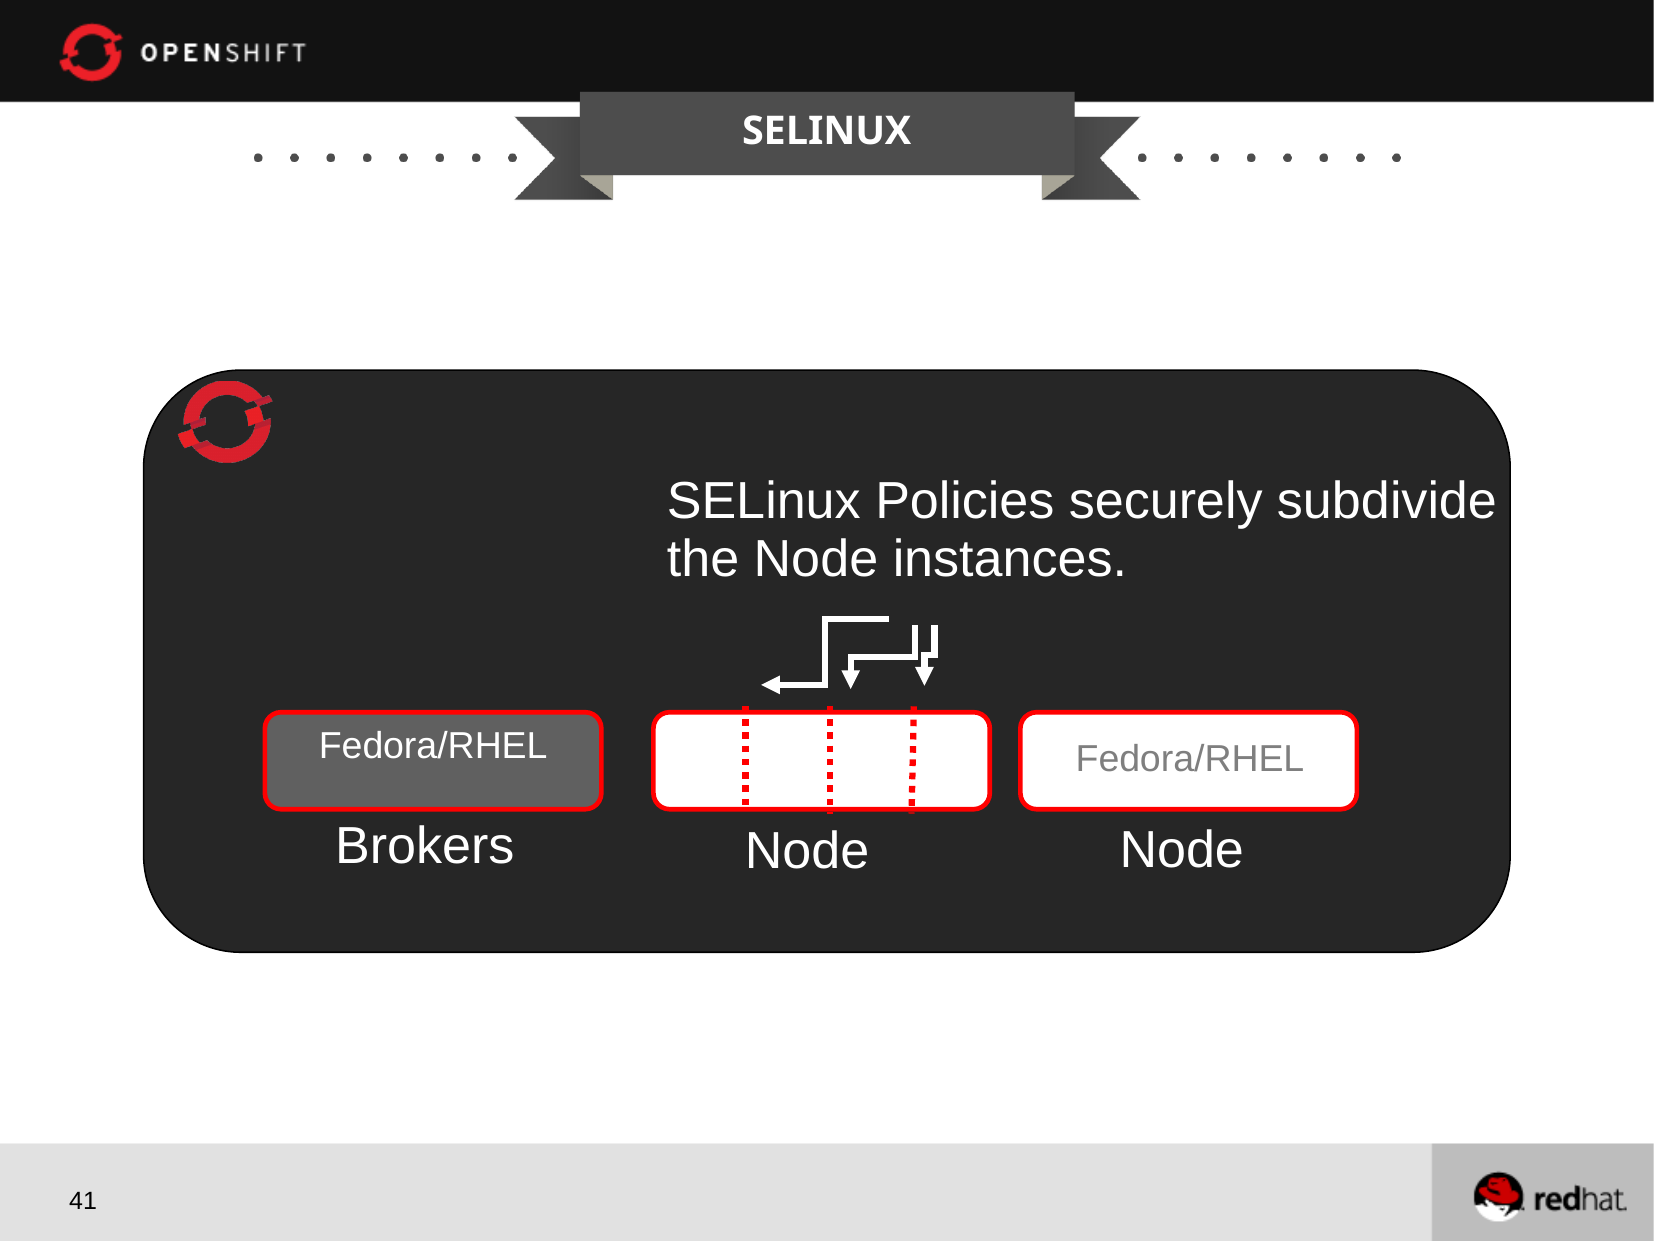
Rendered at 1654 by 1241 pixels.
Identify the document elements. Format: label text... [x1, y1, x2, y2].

text_box SELINUX [581, 101, 1073, 163]
text_box Fedora/RHEL [264, 718, 602, 775]
text_box Node [730, 814, 885, 888]
text_box [143, 370, 1511, 953]
text_box Fedora/RHEL [1021, 730, 1359, 788]
text_box Node [1104, 813, 1259, 887]
picture [0, 0, 1654, 1241]
text_box Brokers [320, 809, 530, 883]
text_box SELinux Policies securely subdivide the Node instances. [650, 463, 1578, 597]
